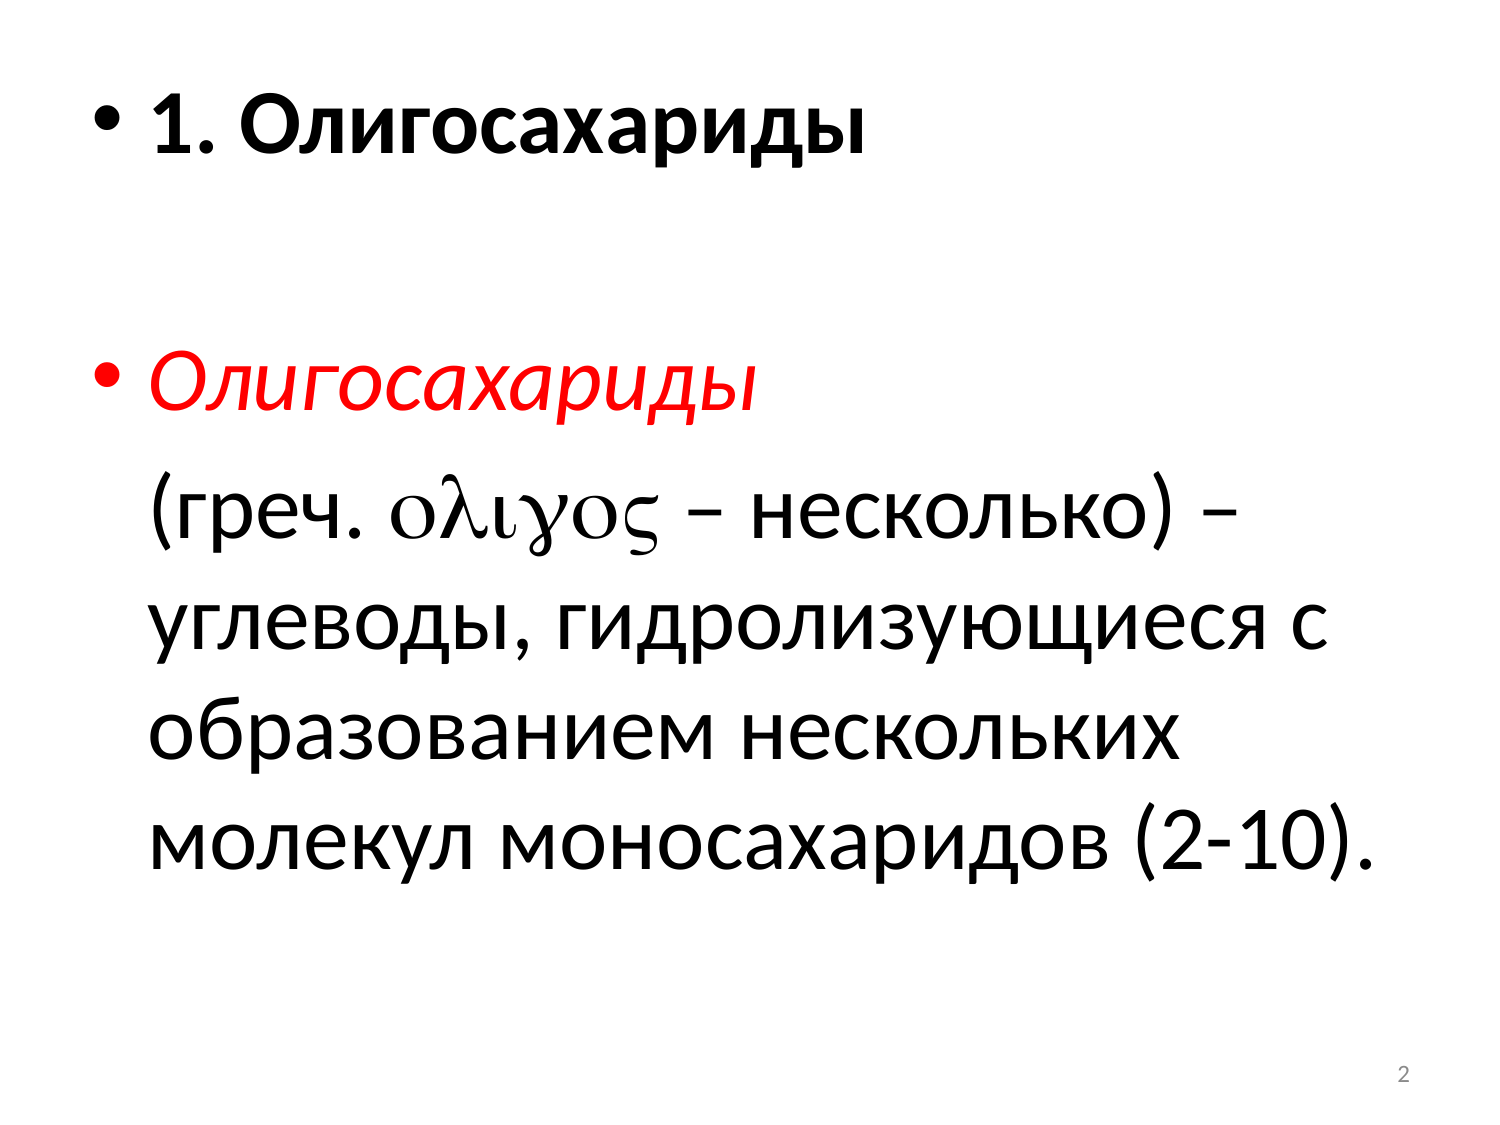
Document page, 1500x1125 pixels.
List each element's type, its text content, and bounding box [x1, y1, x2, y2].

list 1. Олигосахариды Олигосахариды (греч. oligo – несколько) – углеводы, гидролизующиеся с образованием нескольких молекул моносахаридов (2-10). [76, 54, 1459, 953]
slide_number <номер> [1074, 1042, 1425, 1103]
